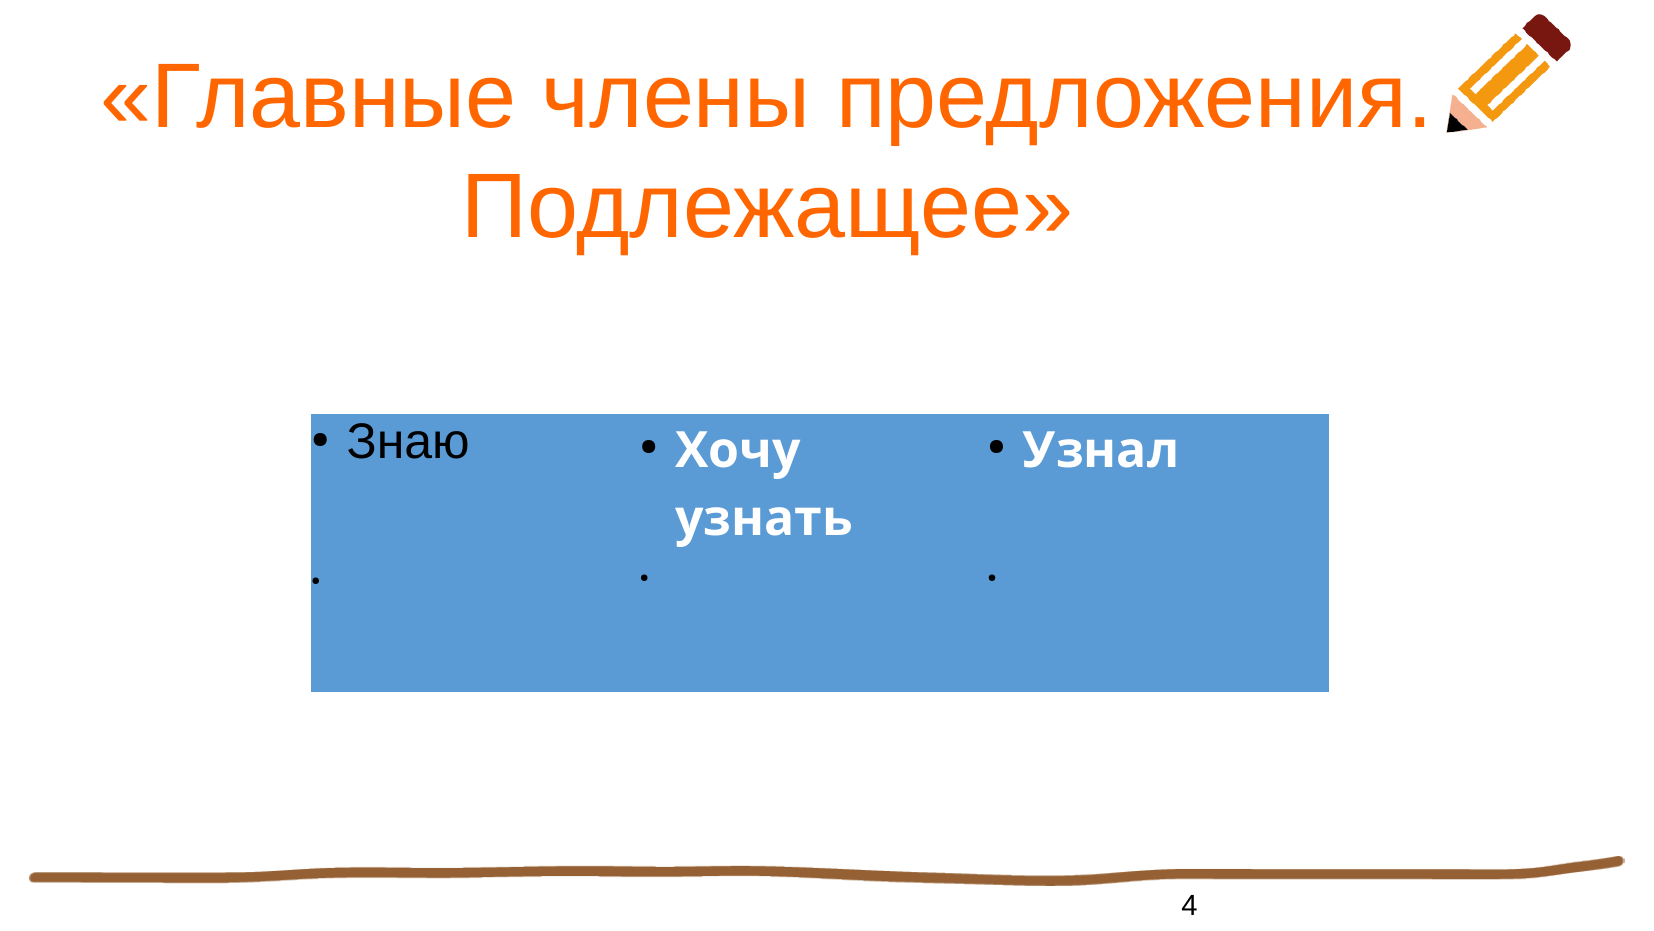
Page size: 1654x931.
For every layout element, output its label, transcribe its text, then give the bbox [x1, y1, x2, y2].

table_header Знаю [311, 414, 640, 565]
table_cell [311, 565, 640, 692]
text_box [1181, 885, 1565, 931]
table_cell [988, 565, 1329, 692]
title «Главные члены предложения. Подлежащее» [88, 29, 1447, 373]
table_cell [640, 565, 988, 692]
table_header Хочу узнать [640, 414, 988, 565]
table_header Узнал [988, 414, 1329, 565]
